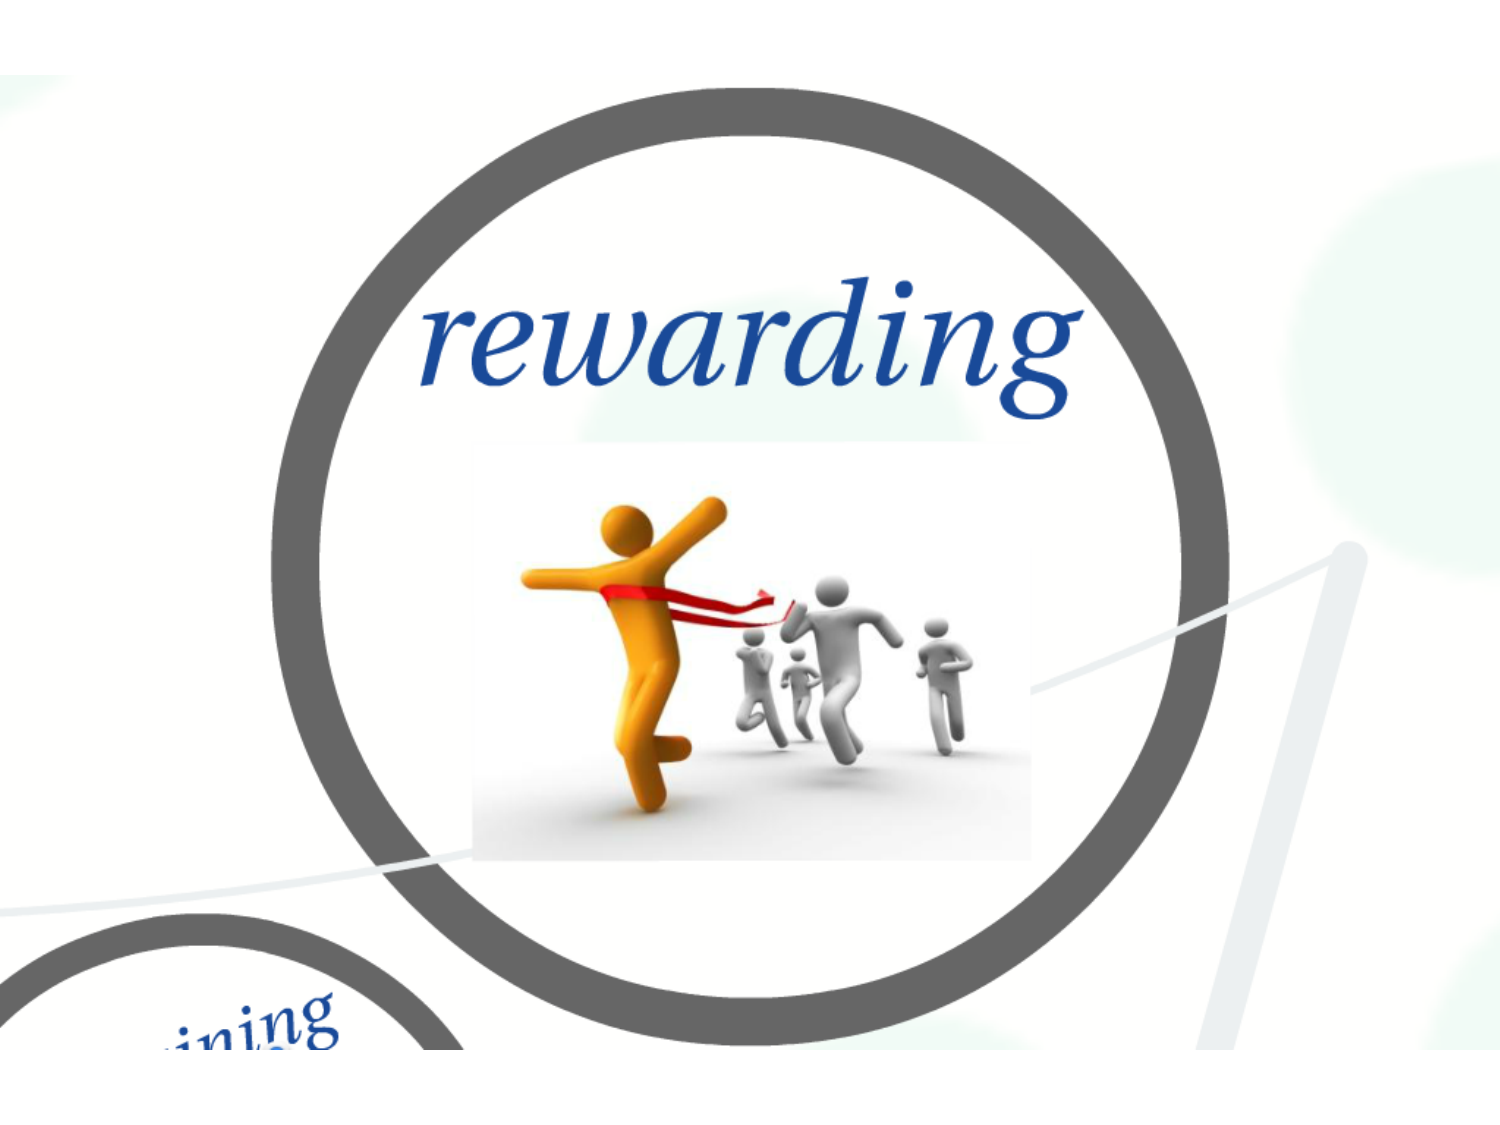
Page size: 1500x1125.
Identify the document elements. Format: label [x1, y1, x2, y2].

picture [0, 75, 1500, 1050]
